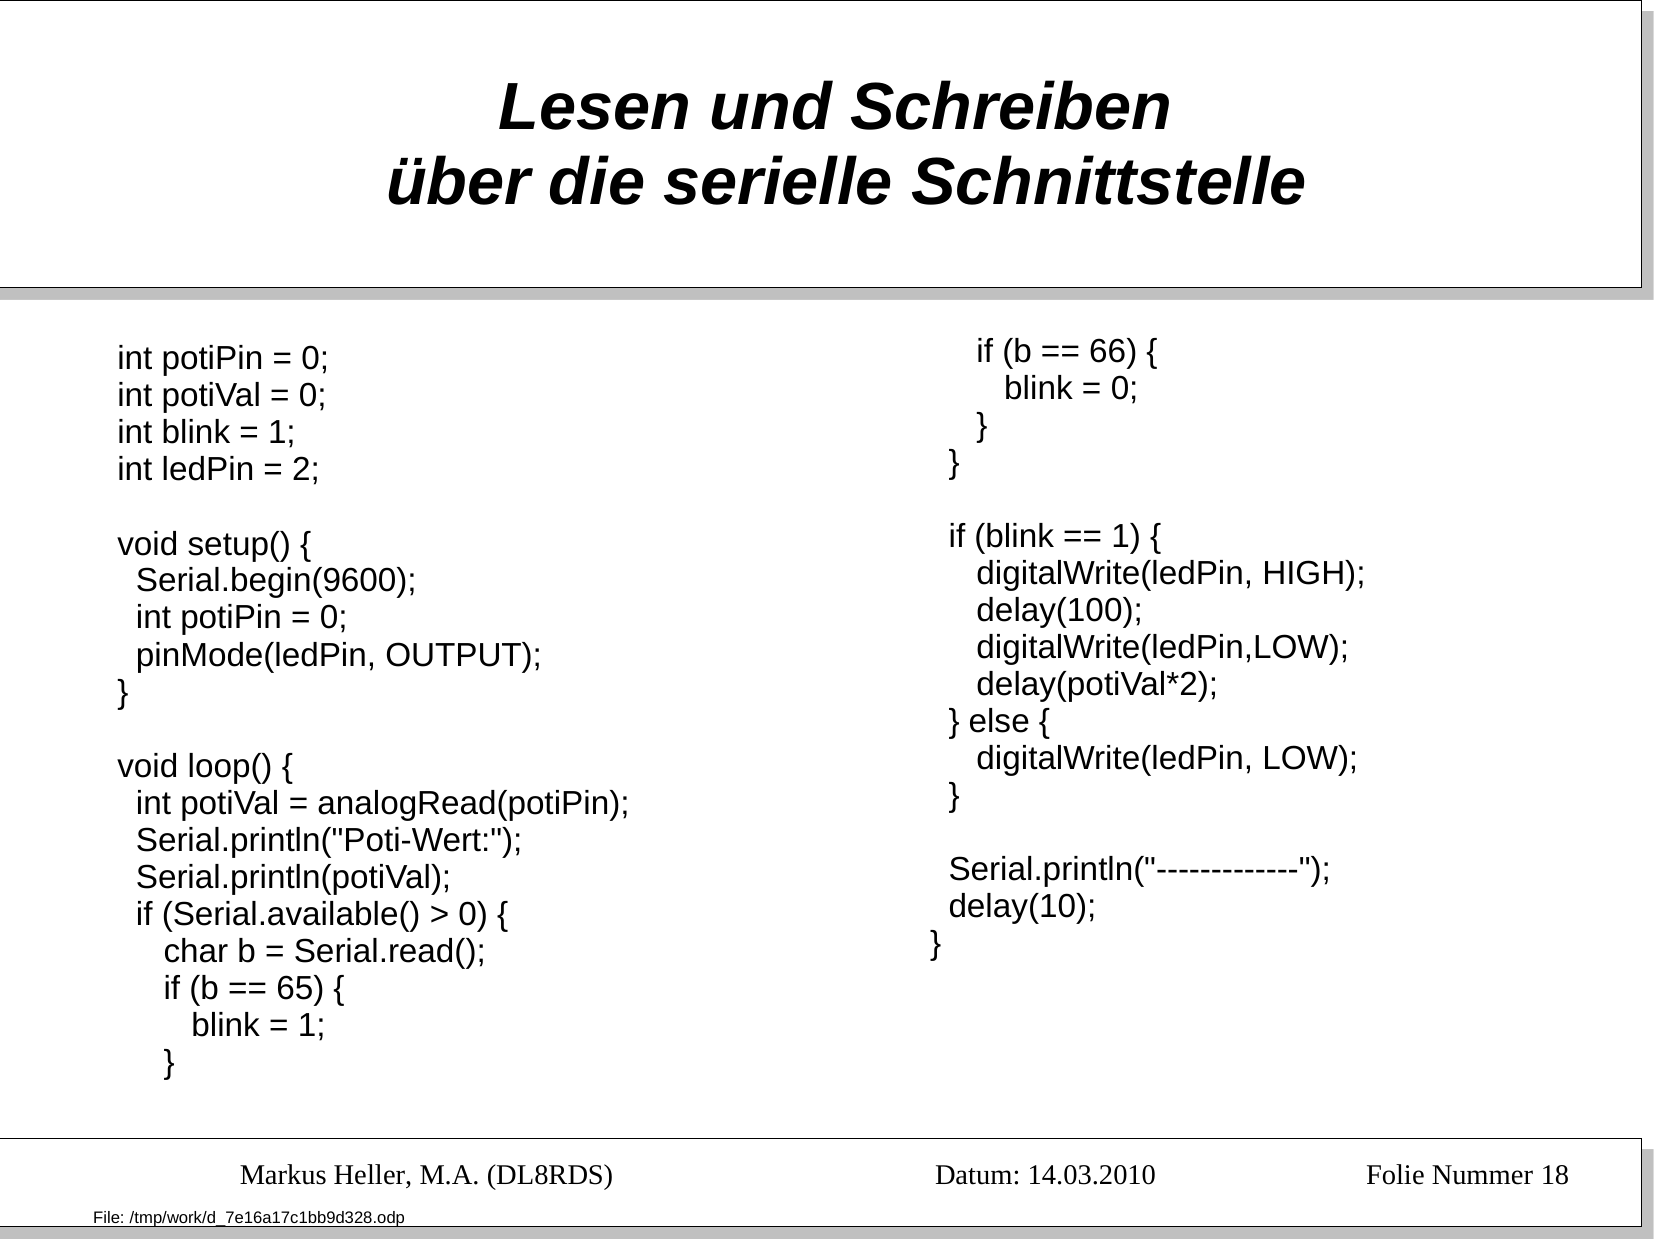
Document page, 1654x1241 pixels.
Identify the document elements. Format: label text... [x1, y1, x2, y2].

text_box if (b == 66) { blink = 0; } } if (blink == 1) { digitalWrite(ledPin, HIGH); delay(100); digitalWrite(ledPin,LOW); delay(potiVal*2); } else { digitalWrite(ledPin, LOW); } Serial.println("-------------"); delay(10); } [915, 324, 1522, 975]
text_box int potiPin = 0; int potiVal = 0; int blink = 1; int ledPin = 2; void setup() { Serial.begin(9600); int potiPin = 0; pinMode(ledPin, OUTPUT); } void loop() { int potiVal = analogRead(potiPin); Serial.println("Poti-Wert:"); Serial.println(potiVal); if (Serial.available() > 0) { char b = Serial.read(); if (b == 65) { blink = 1; } [102, 332, 709, 1130]
title Lesen und Schreiben über die serielle Schnittstelle [0, 7, 1654, 282]
